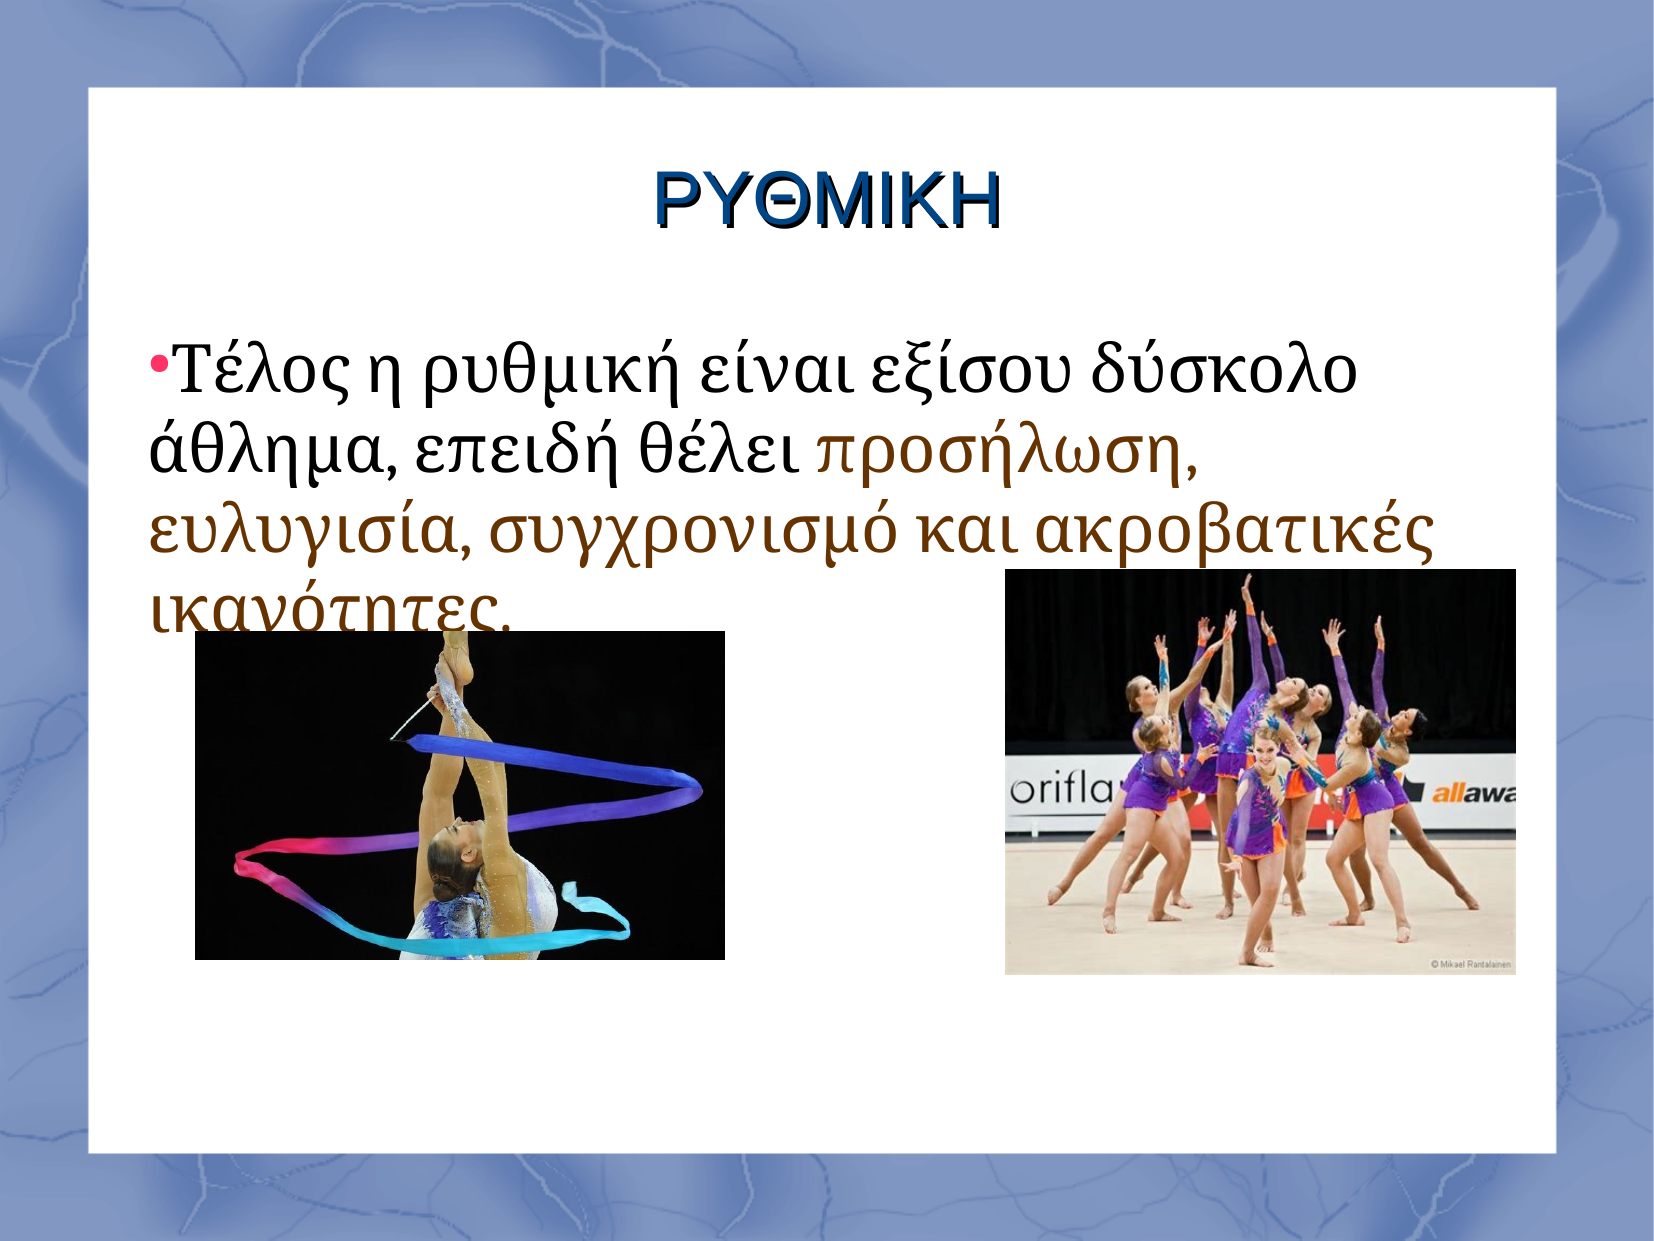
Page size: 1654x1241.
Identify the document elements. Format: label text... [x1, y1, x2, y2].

list Τέλος η ρυθμική είναι εξίσου δύσκολο άθλημα, επειδή θέλει προσήλωση, ευλυγισία, συγχρονισμό και ακροβατικές ικανότητες. [147, 325, 1506, 1010]
picture [195, 631, 725, 961]
title ΡΥΘΜΙΚΗ [118, 90, 1536, 298]
picture [1005, 570, 1516, 975]
